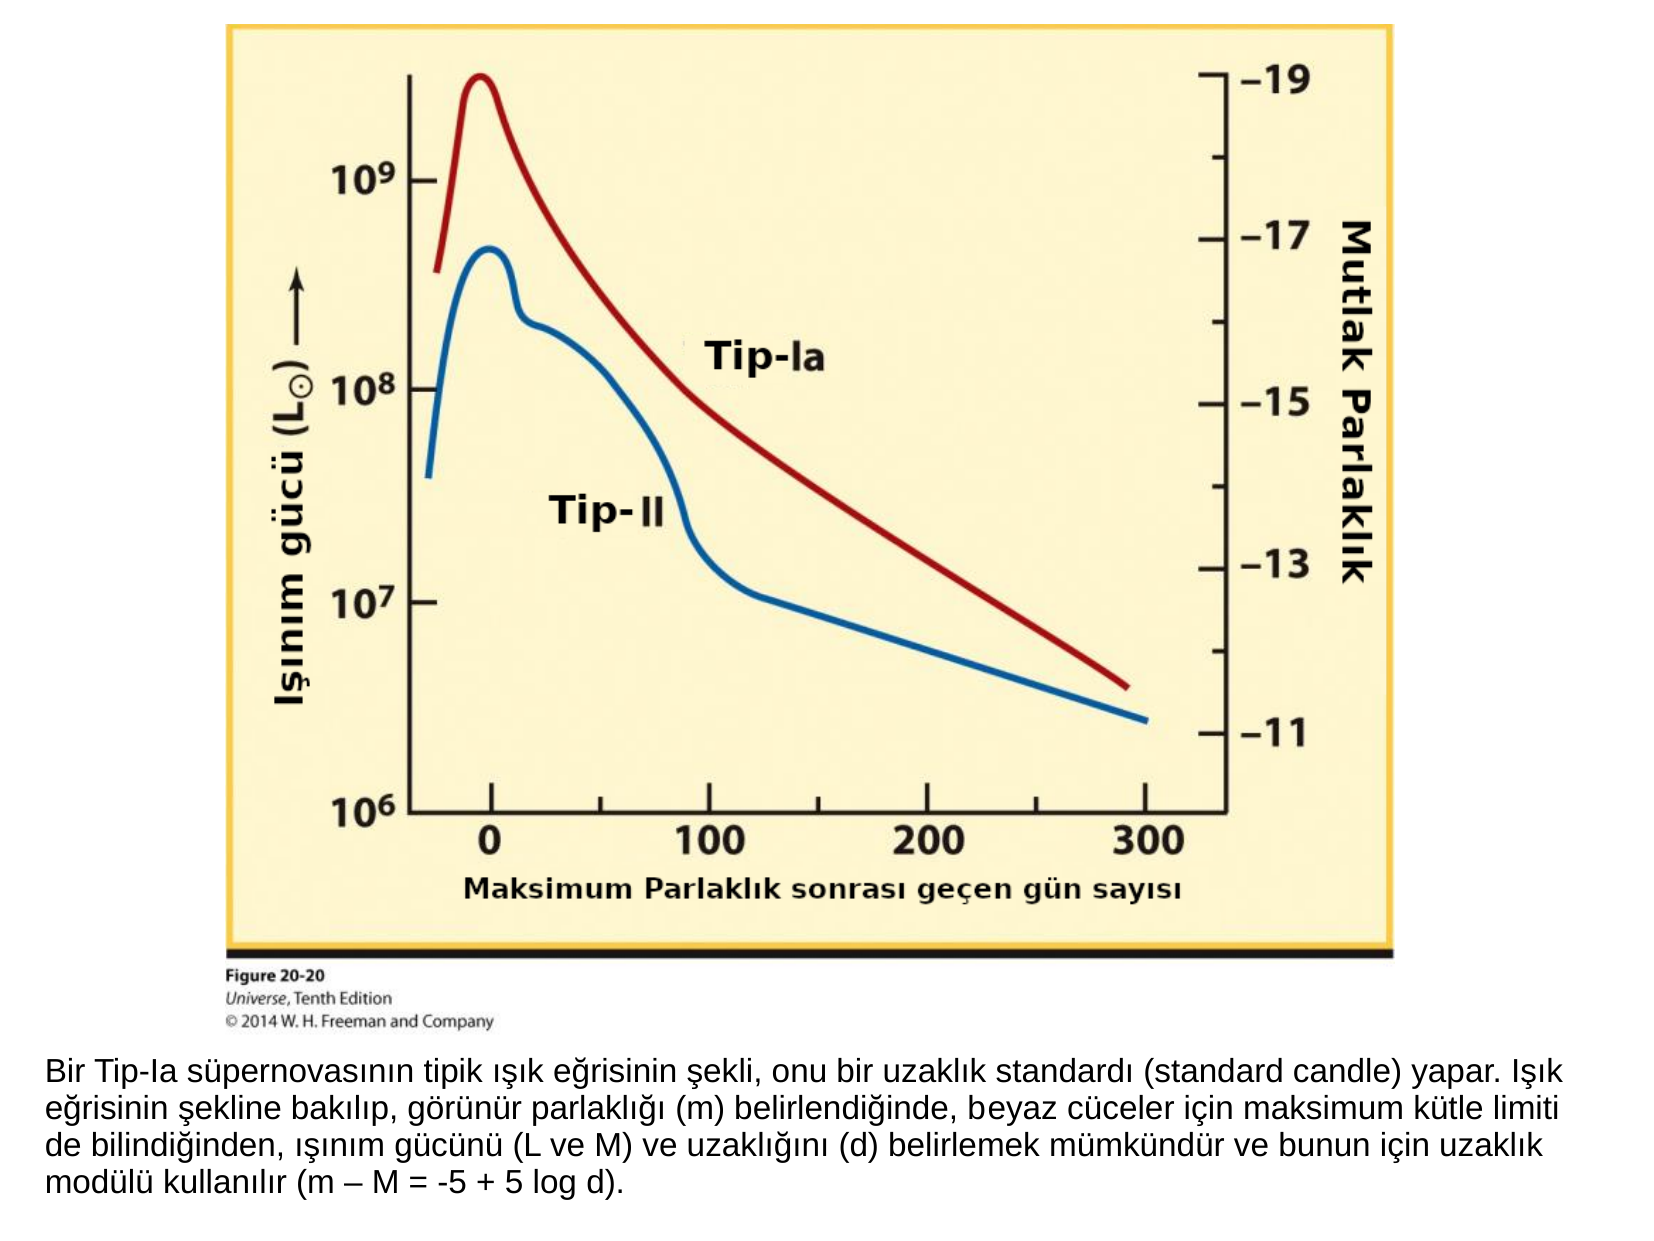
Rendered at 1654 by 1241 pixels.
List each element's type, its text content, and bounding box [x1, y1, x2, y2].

text_box Bir Tip-Ia süpernovasının tipik ışık eğrisinin şekli, onu bir uzaklık standardı (standard candle) yapar. Işık eğrisinin şekline bakılıp, görünür parlaklığı (m) belirlendiğinde, beyaz cüceler için maksimum kütle limiti de bilindiğinden, ışınım gücünü (L ve M) ve uzaklığını (d) belirlemek mümkündür ve bunun için uzaklık modülü kullanılır (m – M = -5 + 5 log d). [30, 1045, 1621, 1209]
picture [225, 24, 1395, 1046]
